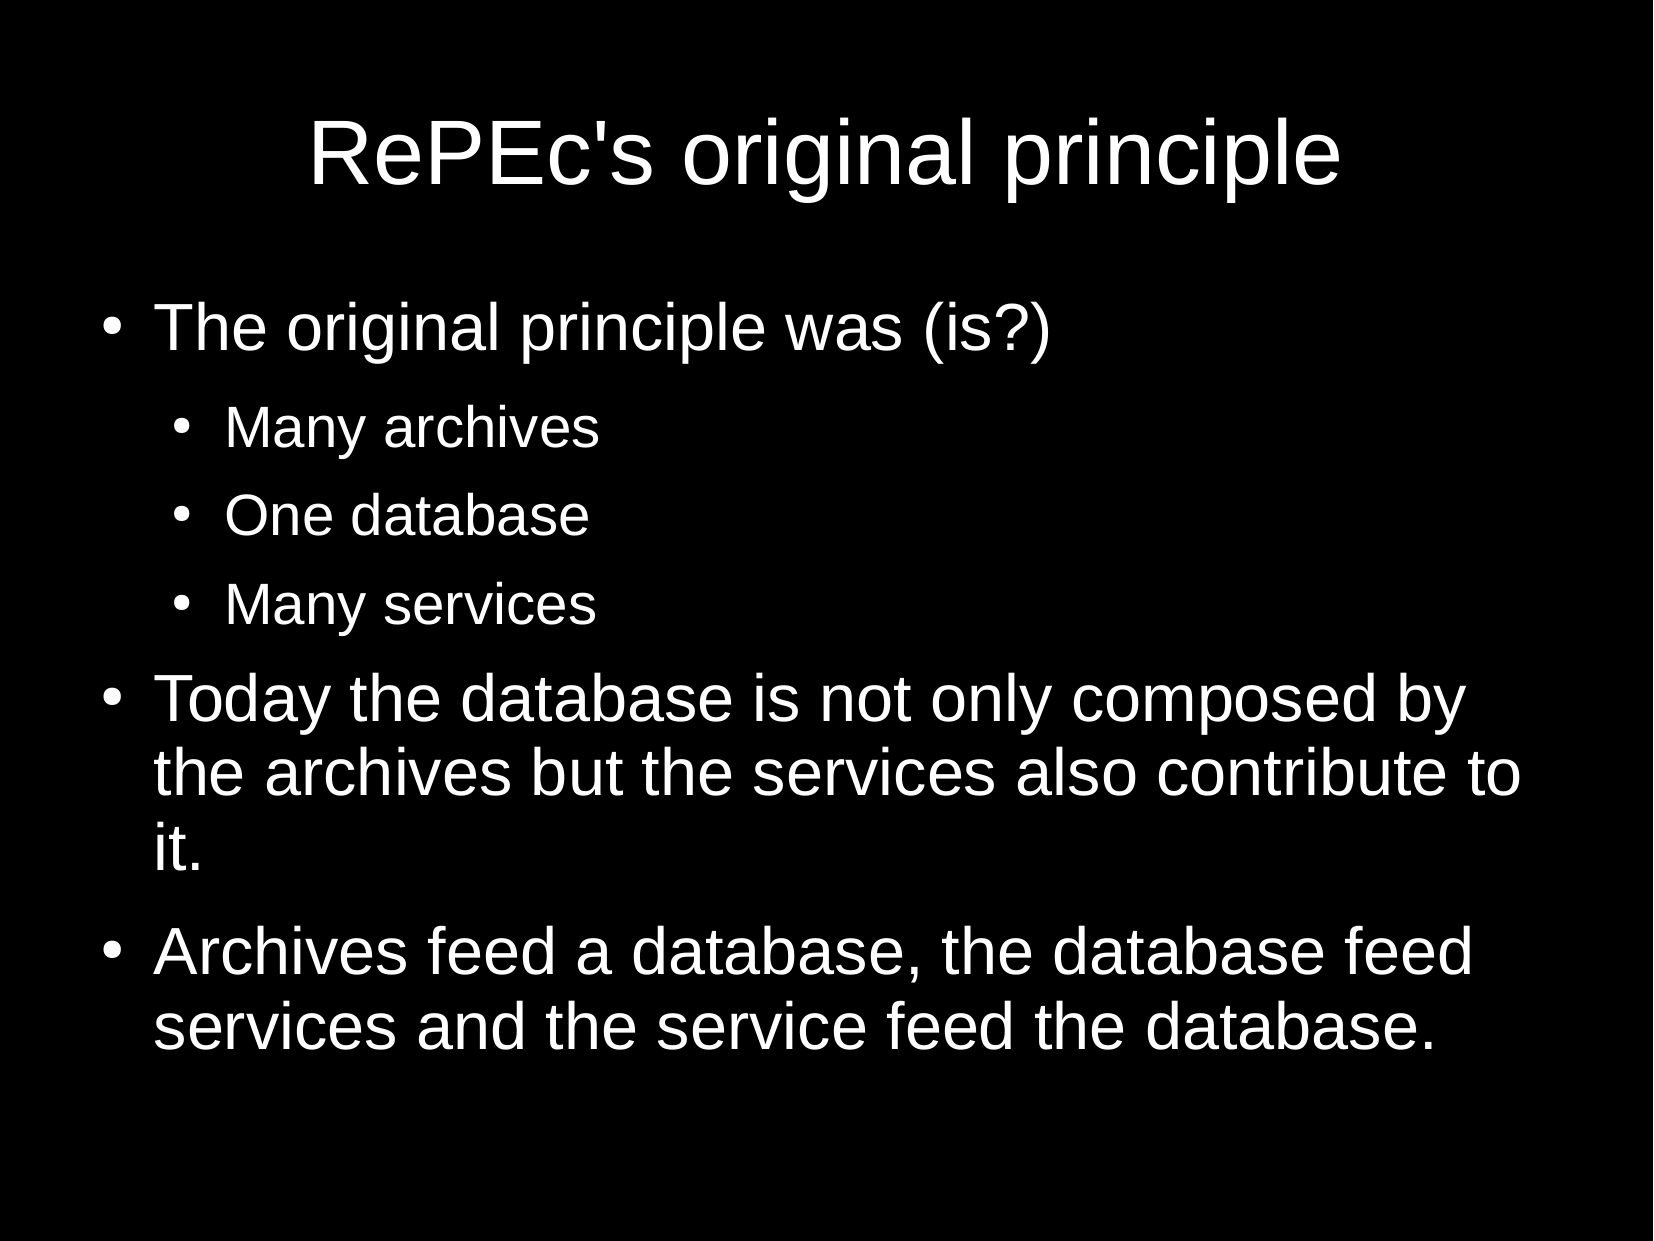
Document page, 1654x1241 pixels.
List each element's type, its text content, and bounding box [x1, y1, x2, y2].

list The original principle was (is?) Many archives One database Many services Today the database is not only composed by the archives but the services also contribute to it. Archives feed a database, the database feed services and the service feed the database. [82, 290, 1571, 1109]
title RePEc's original principle [82, 49, 1571, 257]
